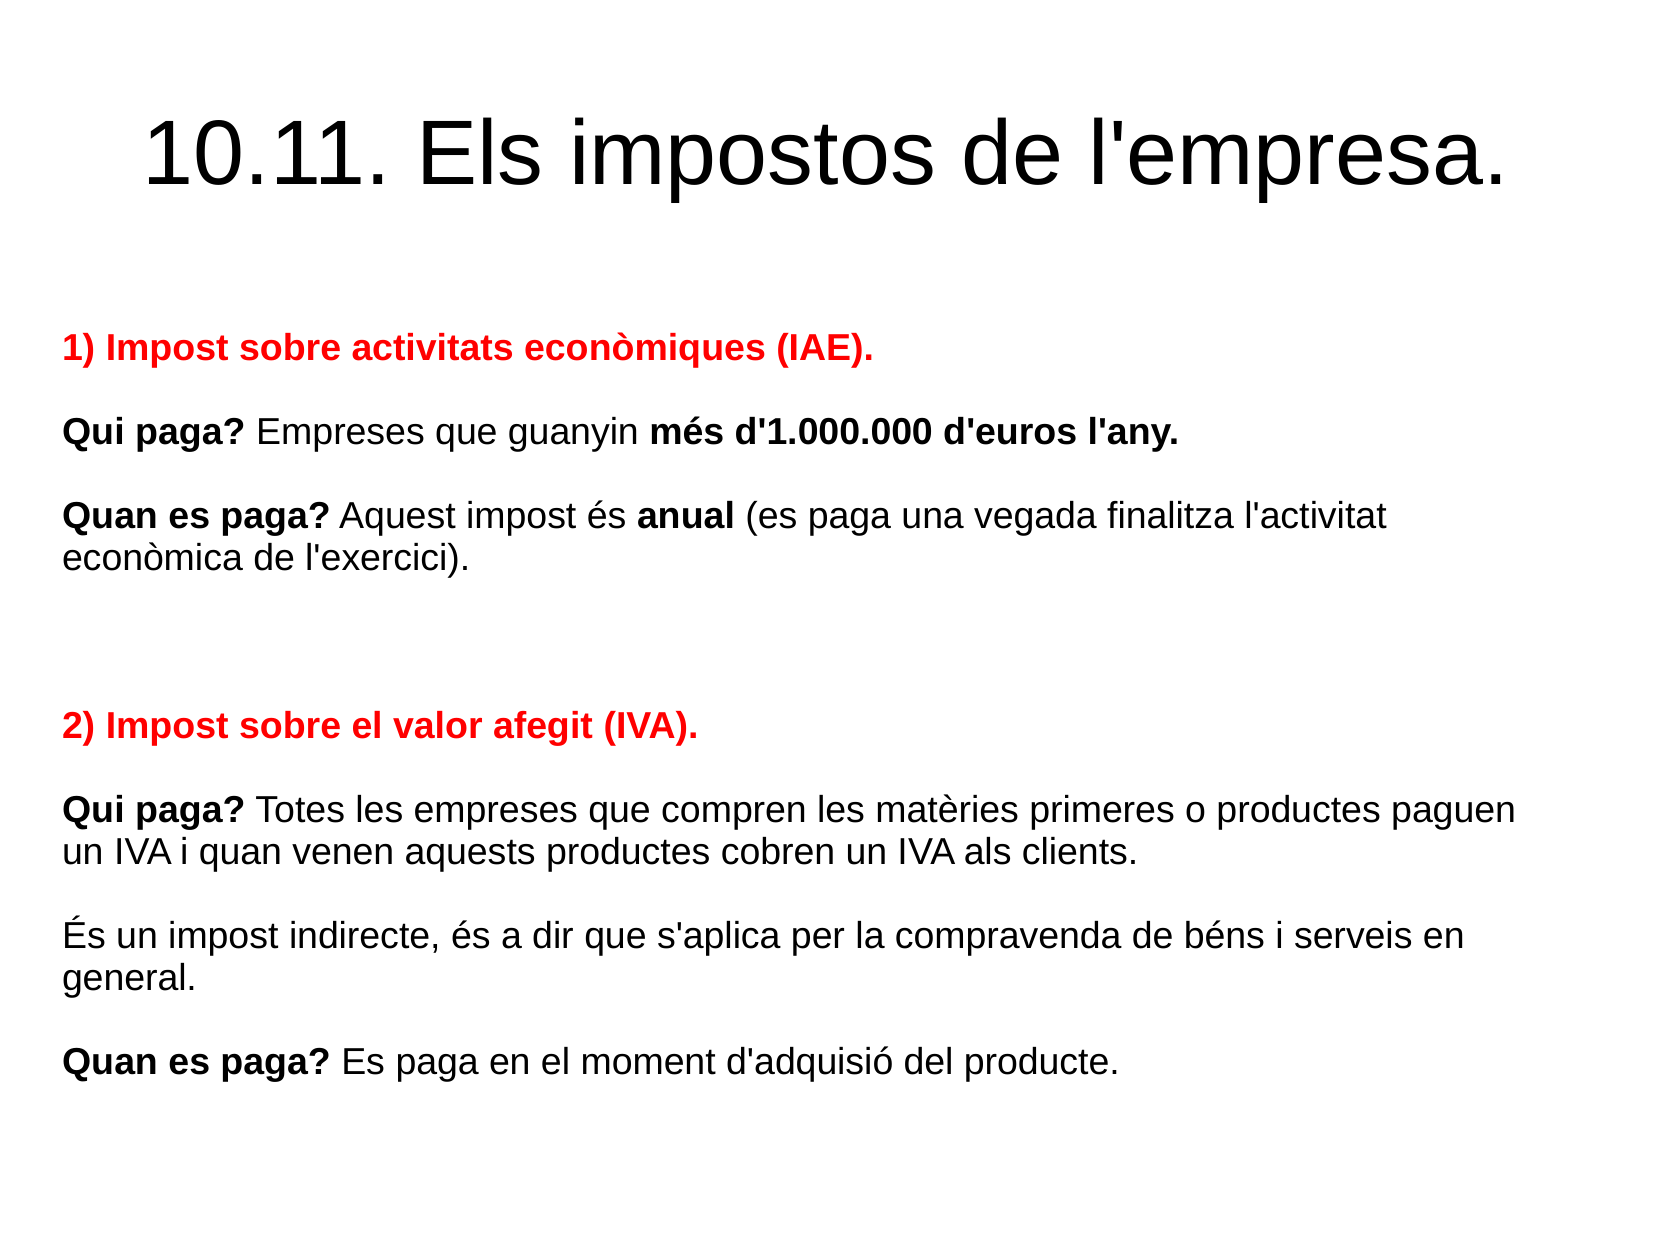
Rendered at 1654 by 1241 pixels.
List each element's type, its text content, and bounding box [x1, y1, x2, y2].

title 10.11. Els impostos de l'empresa. [82, 49, 1571, 257]
text_box 1) Impost sobre activitats econòmiques (IAE). Qui paga? Empreses que guanyin més d'1.000.000 d'euros l'any. Quan es paga? Aquest impost és anual (es paga una vegada finalitza l'activitat econòmica de l'exercici). 2) Impost sobre el valor afegit (IVA). Qui paga? Totes les empreses que compren les matèries primeres o productes paguen un IVA i quan venen aquests productes cobren un IVA als clients. És un impost indirecte, és a dir que s'aplica per la compravenda de béns i serveis en general. Quan es paga? Es paga en el moment d'adquisió del producte. [47, 318, 1583, 1090]
